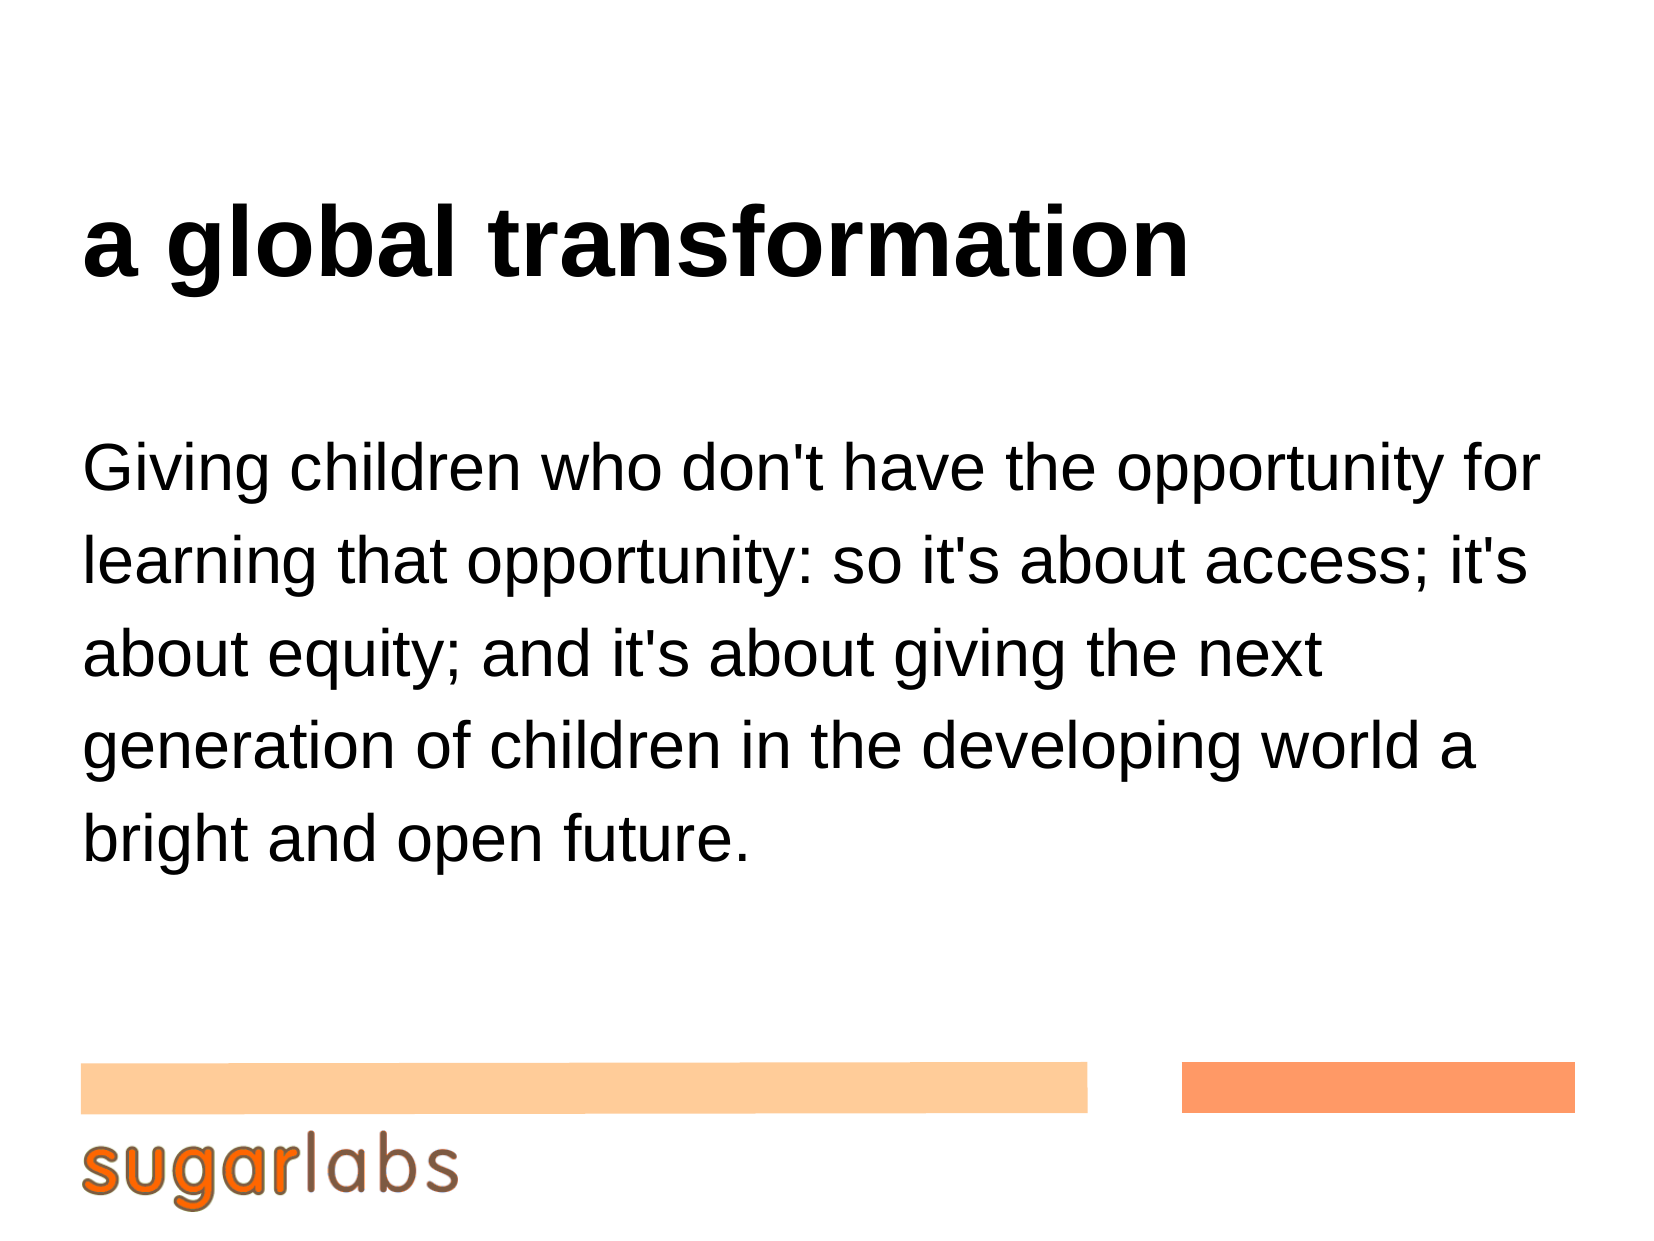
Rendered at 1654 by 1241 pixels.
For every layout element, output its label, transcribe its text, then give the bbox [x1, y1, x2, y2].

title a global transformation [82, 103, 1571, 381]
list Giving children who don't have the opportunity for learning that opportunity: so it's about access; it's about equity; and it's about giving the next generation of children in the developing world a bright and open future. [82, 412, 1571, 1051]
picture [82, 1130, 458, 1212]
